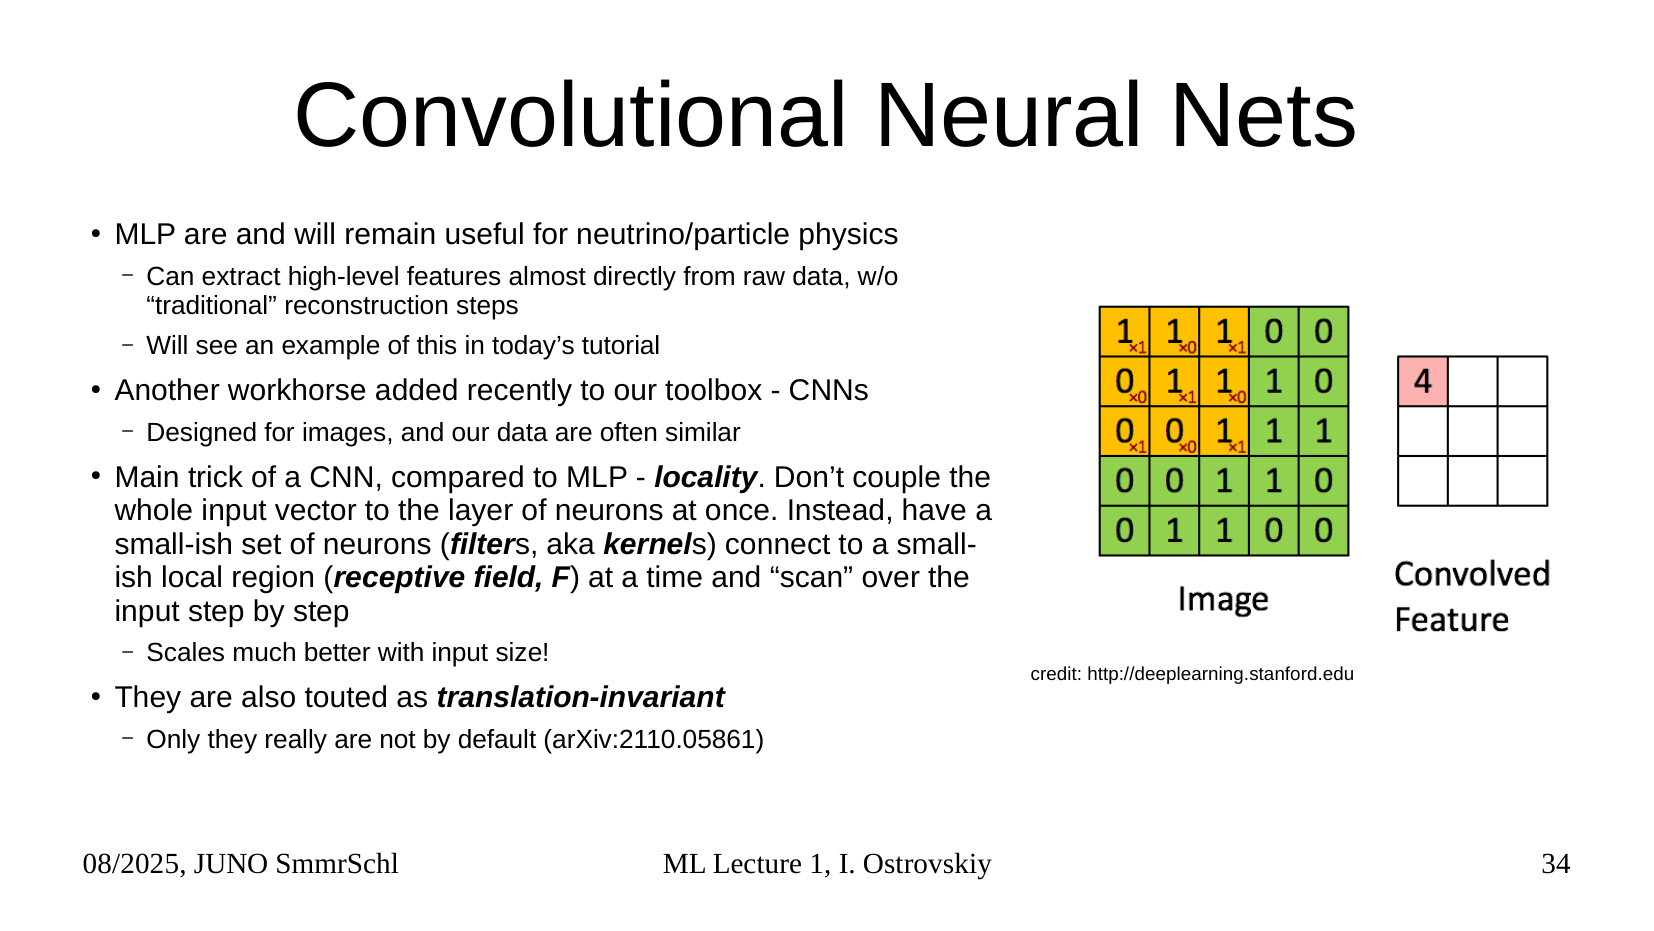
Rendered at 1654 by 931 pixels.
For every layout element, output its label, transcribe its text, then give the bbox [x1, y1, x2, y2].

title Convolutional Neural Nets [82, 37, 1571, 193]
text_box credit: http://deeplearning.stanford.edu [1015, 655, 1576, 713]
picture [1050, 257, 1595, 655]
list MLP are and will remain useful for neutrino/particle physics Can extract high-level features almost directly from raw data, w/o “traditional” reconstruction steps Will see an example of this in today’s tutorial Another workhorse added recently to our toolbox - CNNs Designed for images, and our data are often similar Main trick of a CNN, compared to MLP - locality. Don’t couple the whole input vector to the layer of neurons at once. Instead, have a small-ish set of neurons (filters, aka kernels) connect to a small-ish local region (receptive field, F) at a time and “scan” over the input step by step Scales much better with input size! They are also touted as translation-invariant Only they really are not by default (arXiv:2110.05861) [82, 217, 1013, 758]
